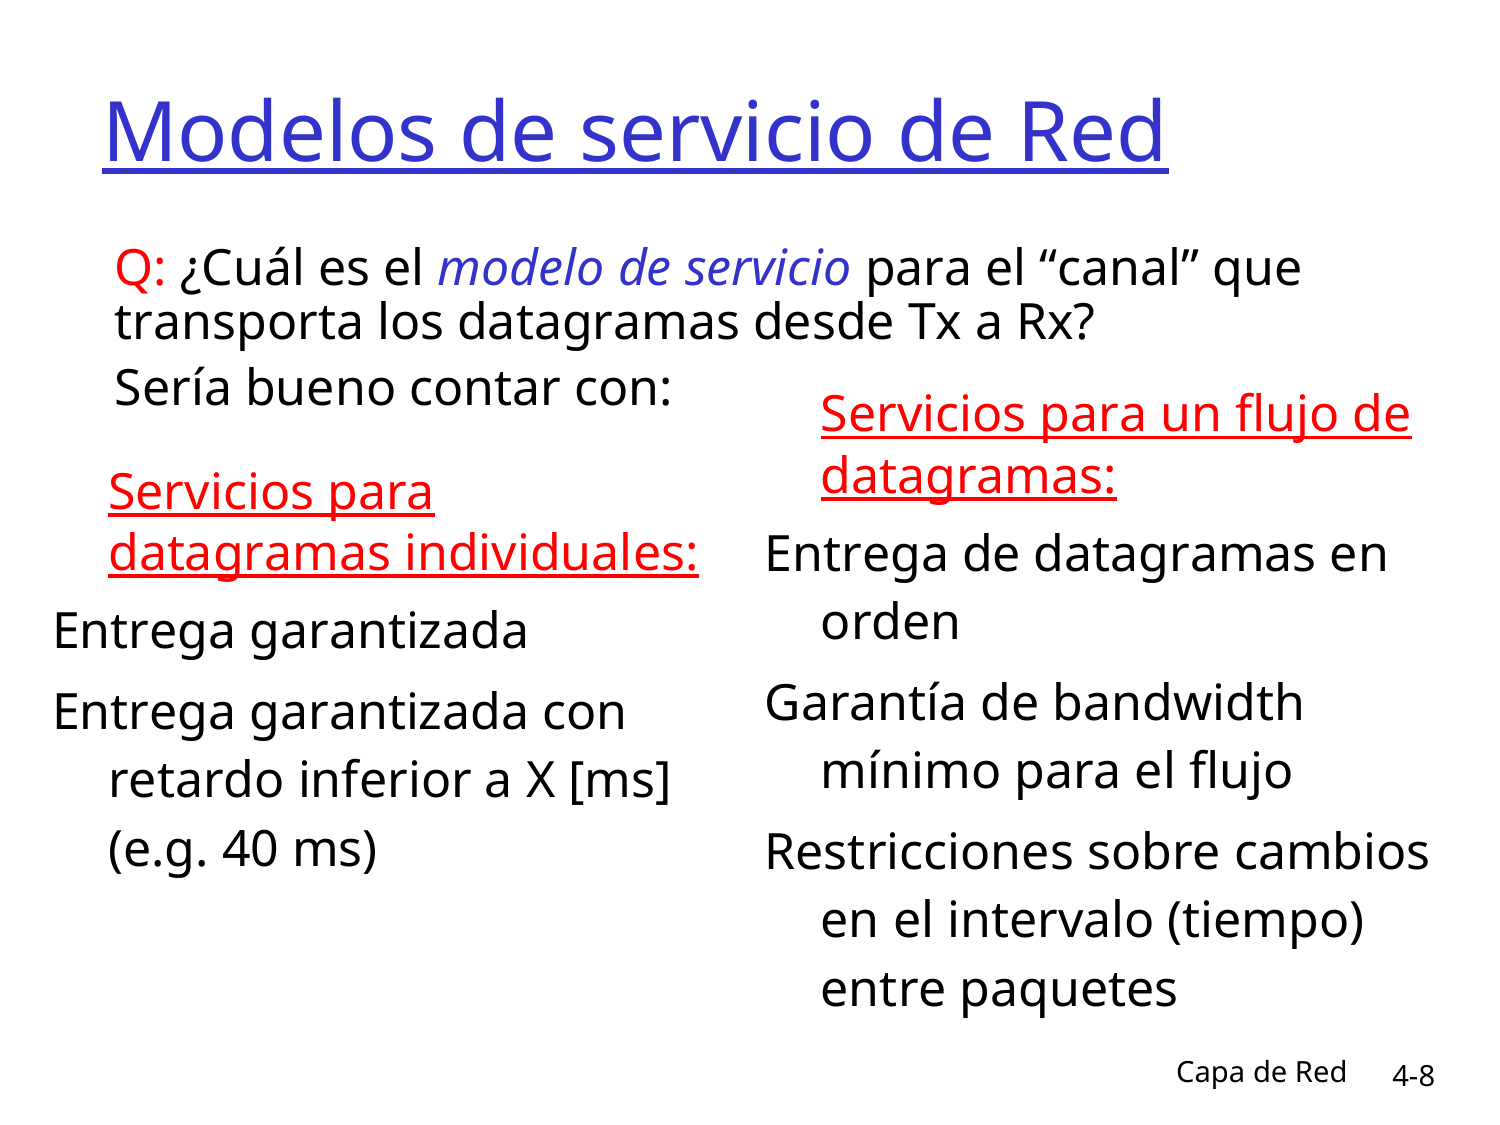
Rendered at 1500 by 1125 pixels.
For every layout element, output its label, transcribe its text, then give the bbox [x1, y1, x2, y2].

list Servicios para un flujo de datagramas: Entrega de datagramas en orden Garantía de bandwidth mínimo para el flujo Restricciones sobre cambios en el intervalo (tiempo) entre paquetes [750, 375, 1453, 1047]
list Servicios para datagramas individuales: Entrega garantizada Entrega garantizada con retardo inferior a X [ms] (e.g. 40 ms) [37, 452, 738, 1013]
text_box Q: ¿Cuál es el modelo de servicio para el “canal” que transporta los datagramas desde Tx a Rx? Sería bueno contar con: [99, 234, 1340, 425]
title Modelos de servicio de Red [87, 37, 1363, 225]
